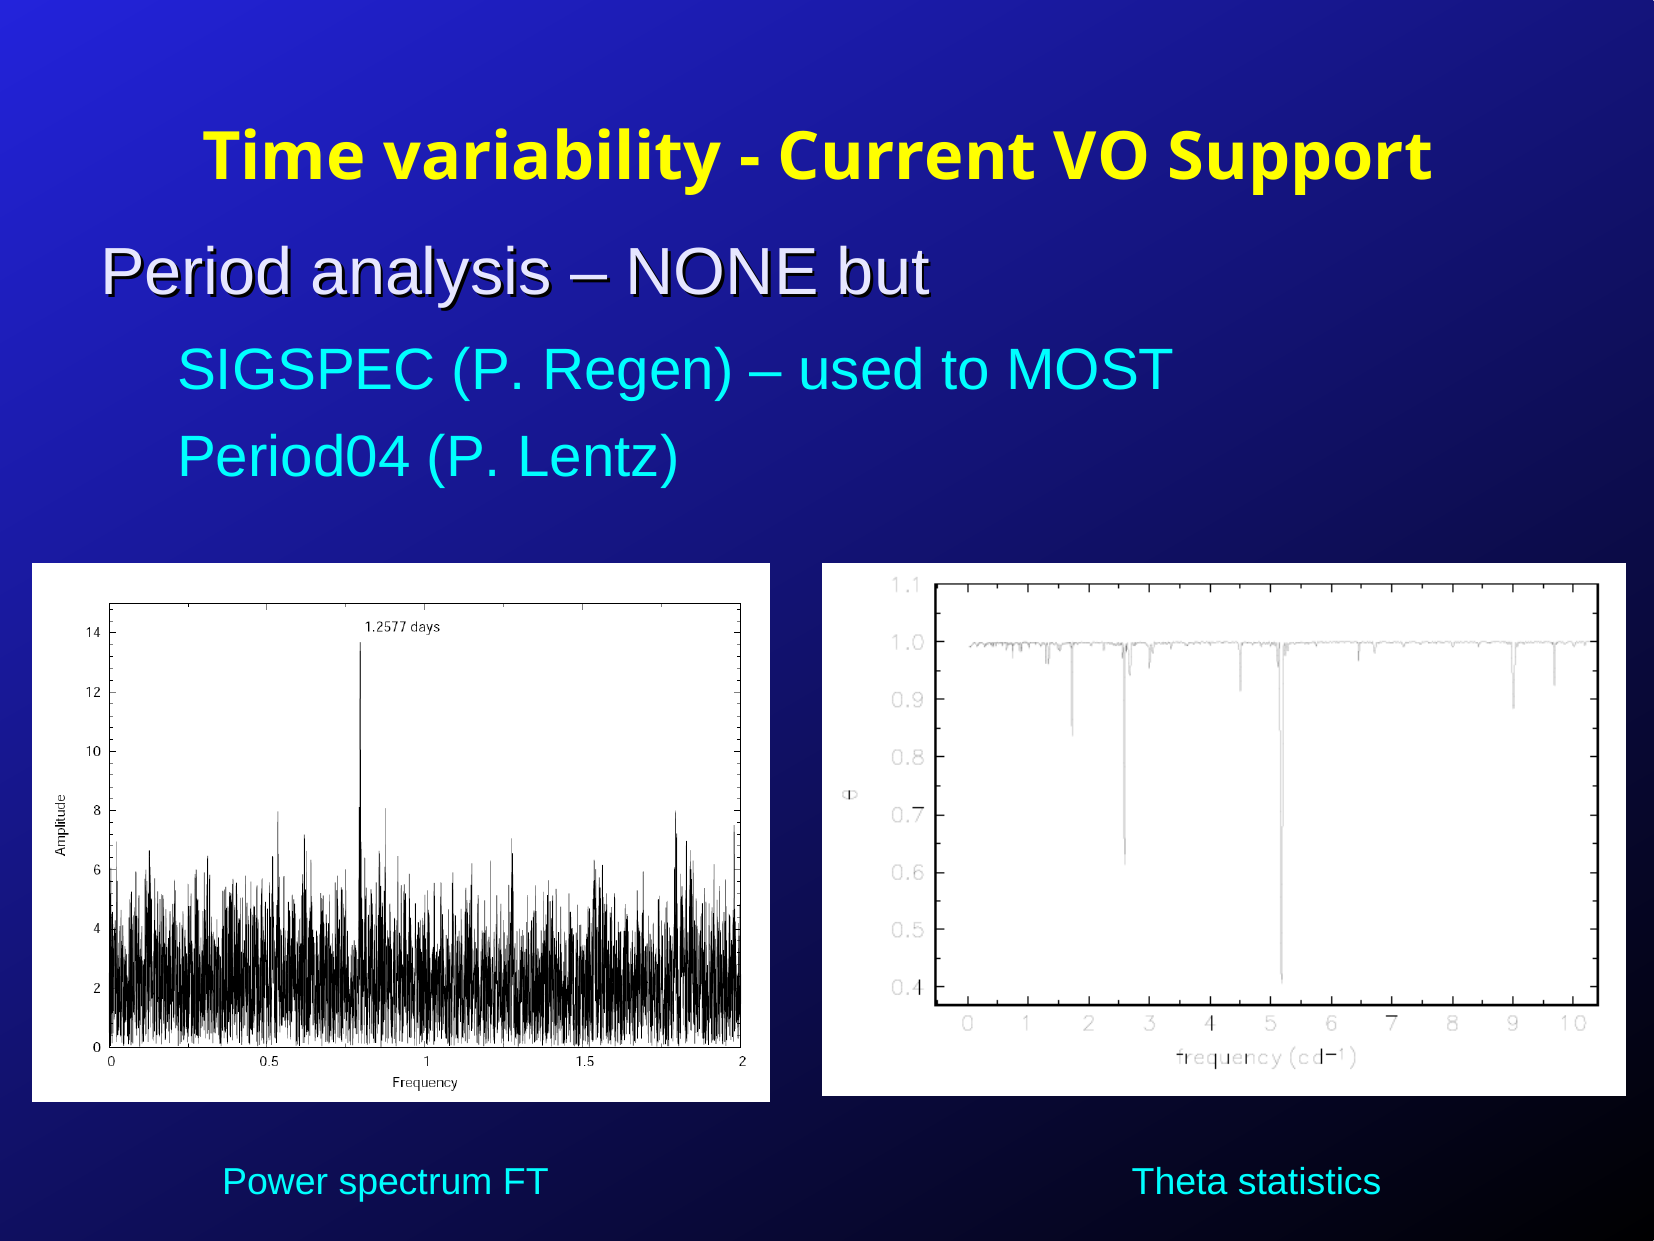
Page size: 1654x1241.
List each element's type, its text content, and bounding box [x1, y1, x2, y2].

text_box Power spectrum FT [119, 1153, 652, 1213]
picture [822, 563, 1626, 1096]
title Time variability - Current VO Support [82, 56, 1571, 236]
picture [32, 563, 770, 1102]
text_box Theta statistics [976, 1153, 1538, 1213]
list Period analysis – NONE but SIGSPEC (P. Regen) – used to MOST Period04 (P. Lentz) [82, 236, 1571, 1094]
